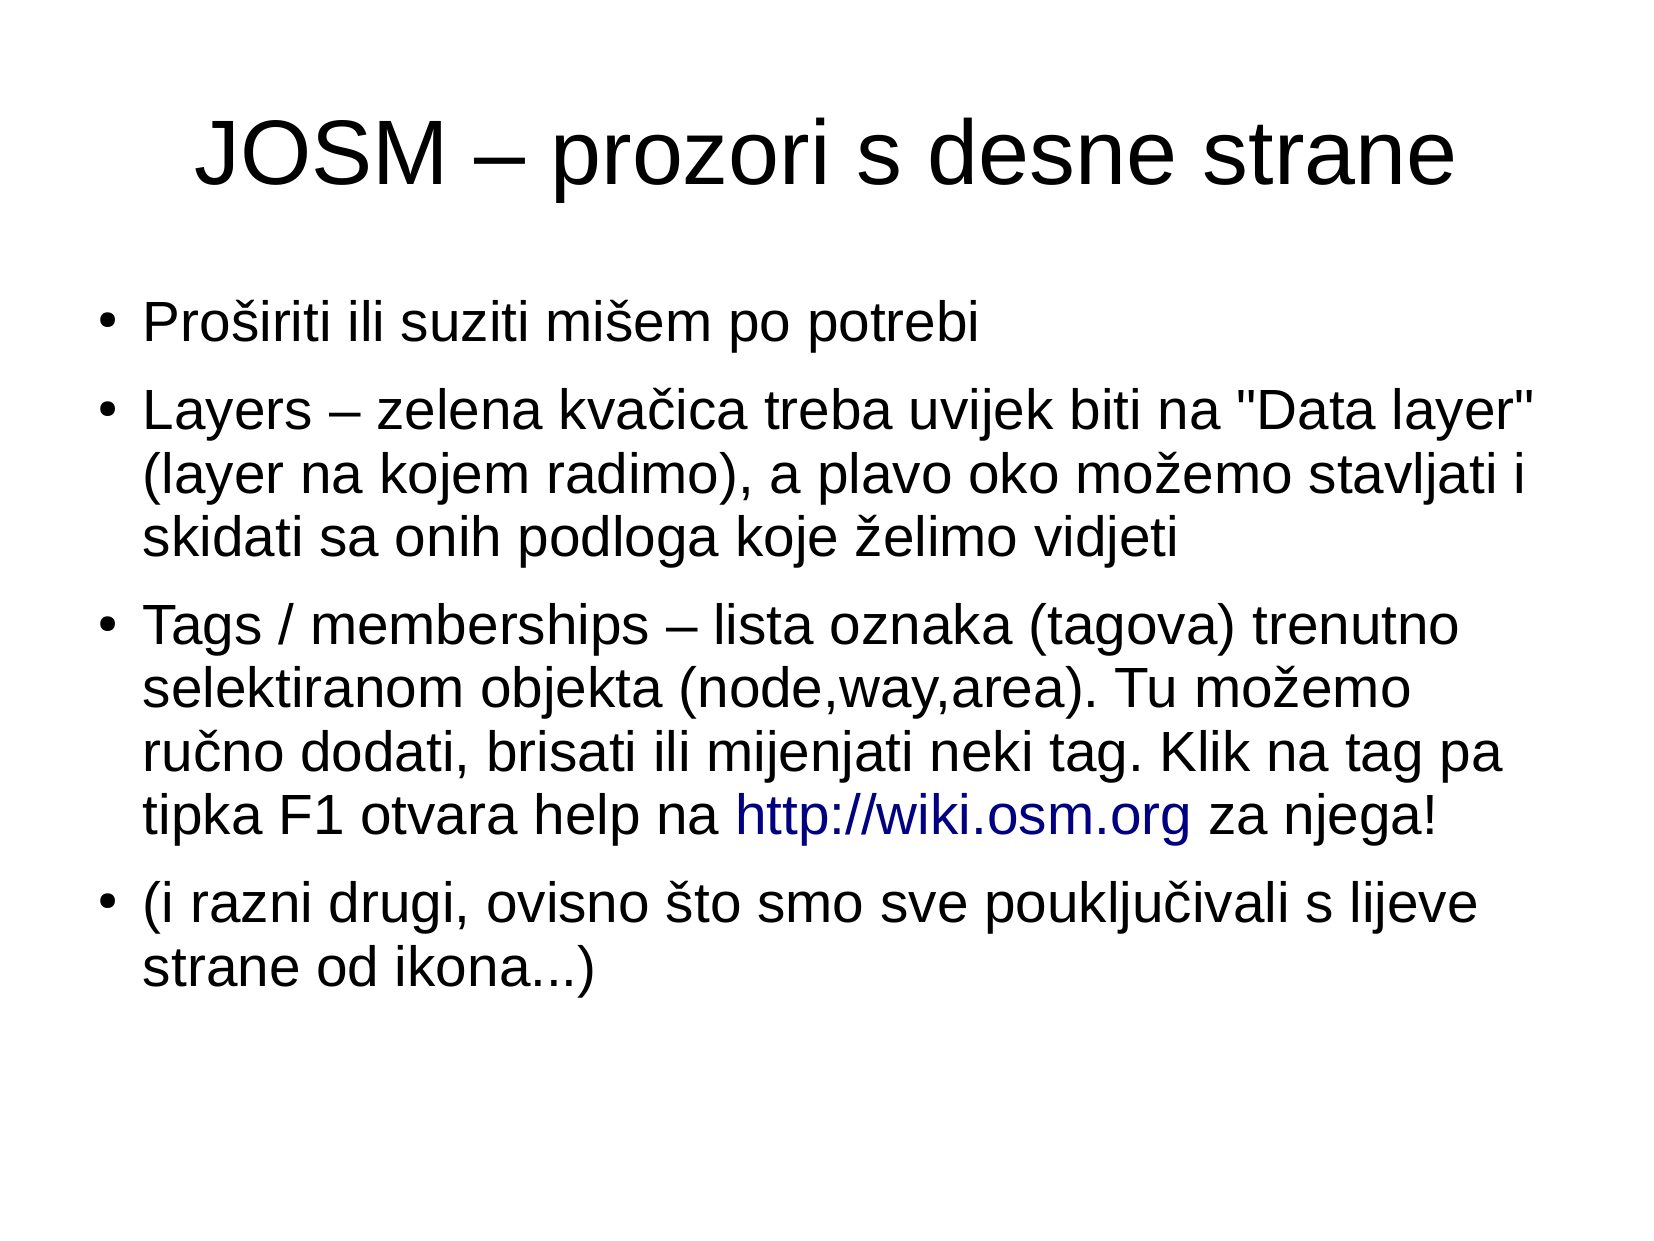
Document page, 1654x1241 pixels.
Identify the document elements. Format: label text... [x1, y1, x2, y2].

title JOSM – prozori s desne strane [82, 49, 1571, 257]
list Proširiti ili suziti mišem po potrebi Layers – zelena kvačica treba uvijek biti na "Data layer" (layer na kojem radimo), a plavo oko možemo stavljati i skidati sa onih podloga koje želimo vidjeti Tags / memberships – lista oznaka (tagova) trenutno selektiranom objekta (node,way,area). Tu možemo ručno dodati, brisati ili mijenjati neki tag. Klik na tag pa tipka F1 otvara help na http://wiki.osm.org za njega! (i razni drugi, ovisno što smo sve pouključivali s lijeve strane od ikona...) [82, 290, 1538, 1010]
